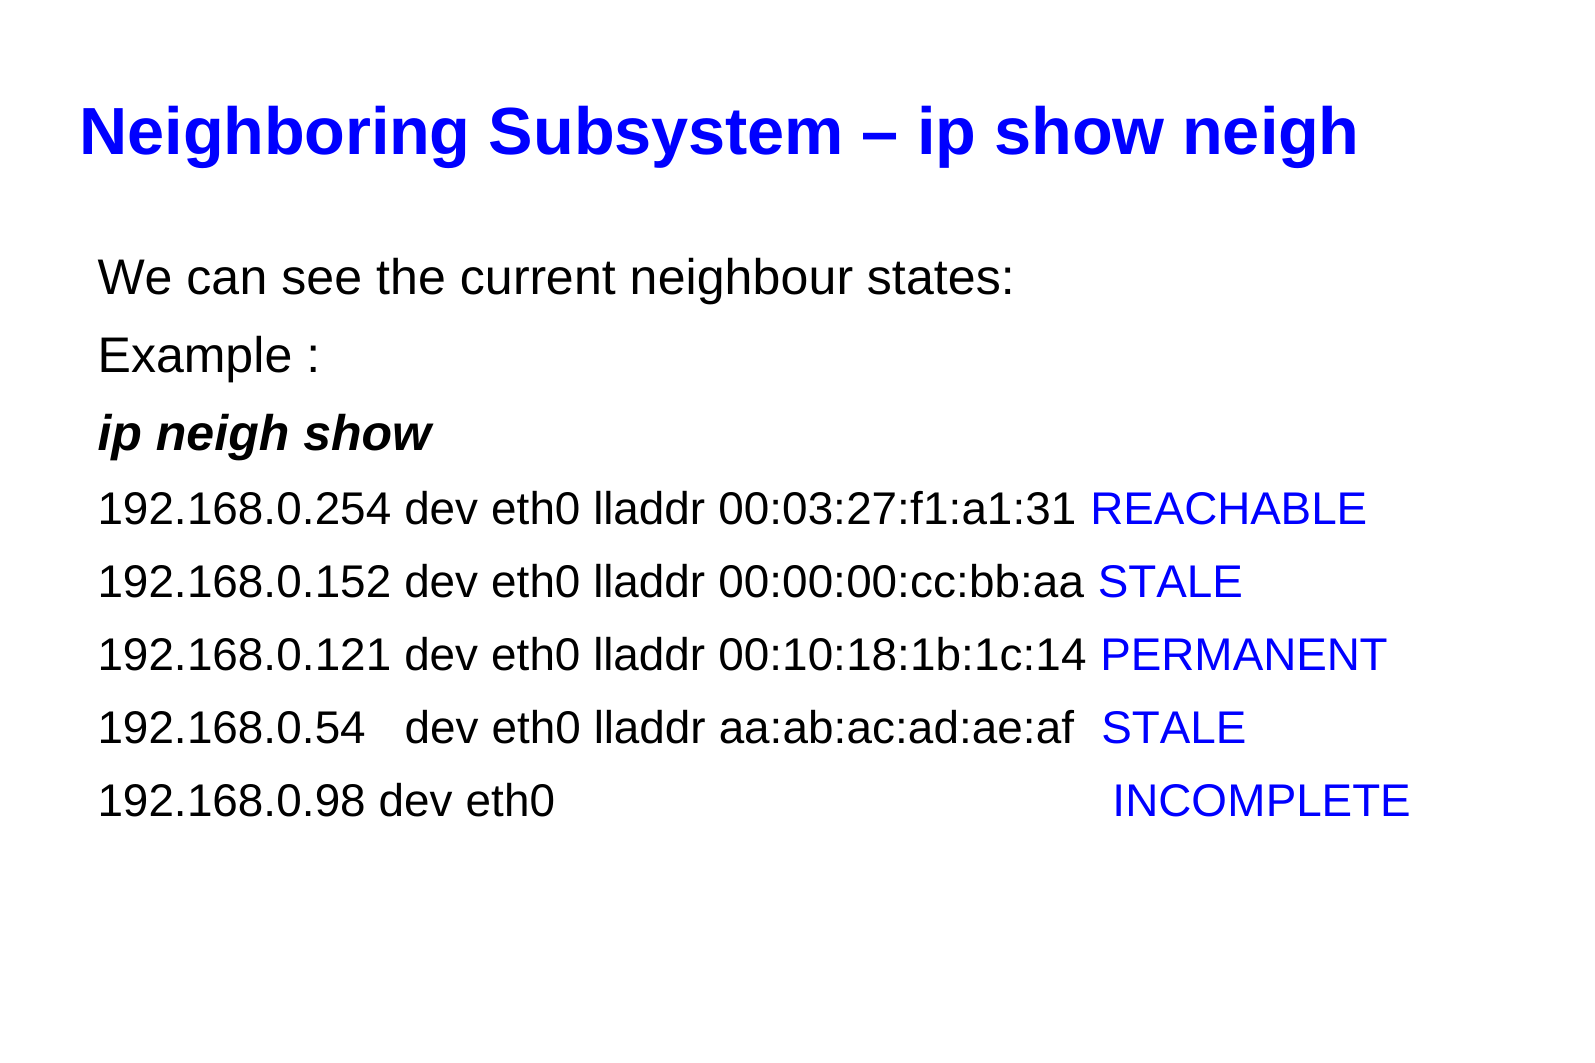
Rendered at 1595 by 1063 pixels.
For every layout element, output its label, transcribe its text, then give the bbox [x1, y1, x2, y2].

title Neighboring Subsystem – ip show neigh [79, 49, 1515, 213]
list We can see the current neighbour states: Example : ip neigh show 192.168.0.254 dev eth0 lladdr 00:03:27:f1:a1:31 REACHABLE 192.168.0.152 dev eth0 lladdr 00:00:00:cc:bb:aa STALE 192.168.0.121 dev eth0 lladdr 00:10:18:1b:1c:14 PERMANENT 192.168.0.54 dev eth0 lladdr aa:ab:ac:ad:ae:af STALE 192.168.0.98 dev eth0 INCOMPLETE [79, 248, 1515, 960]
